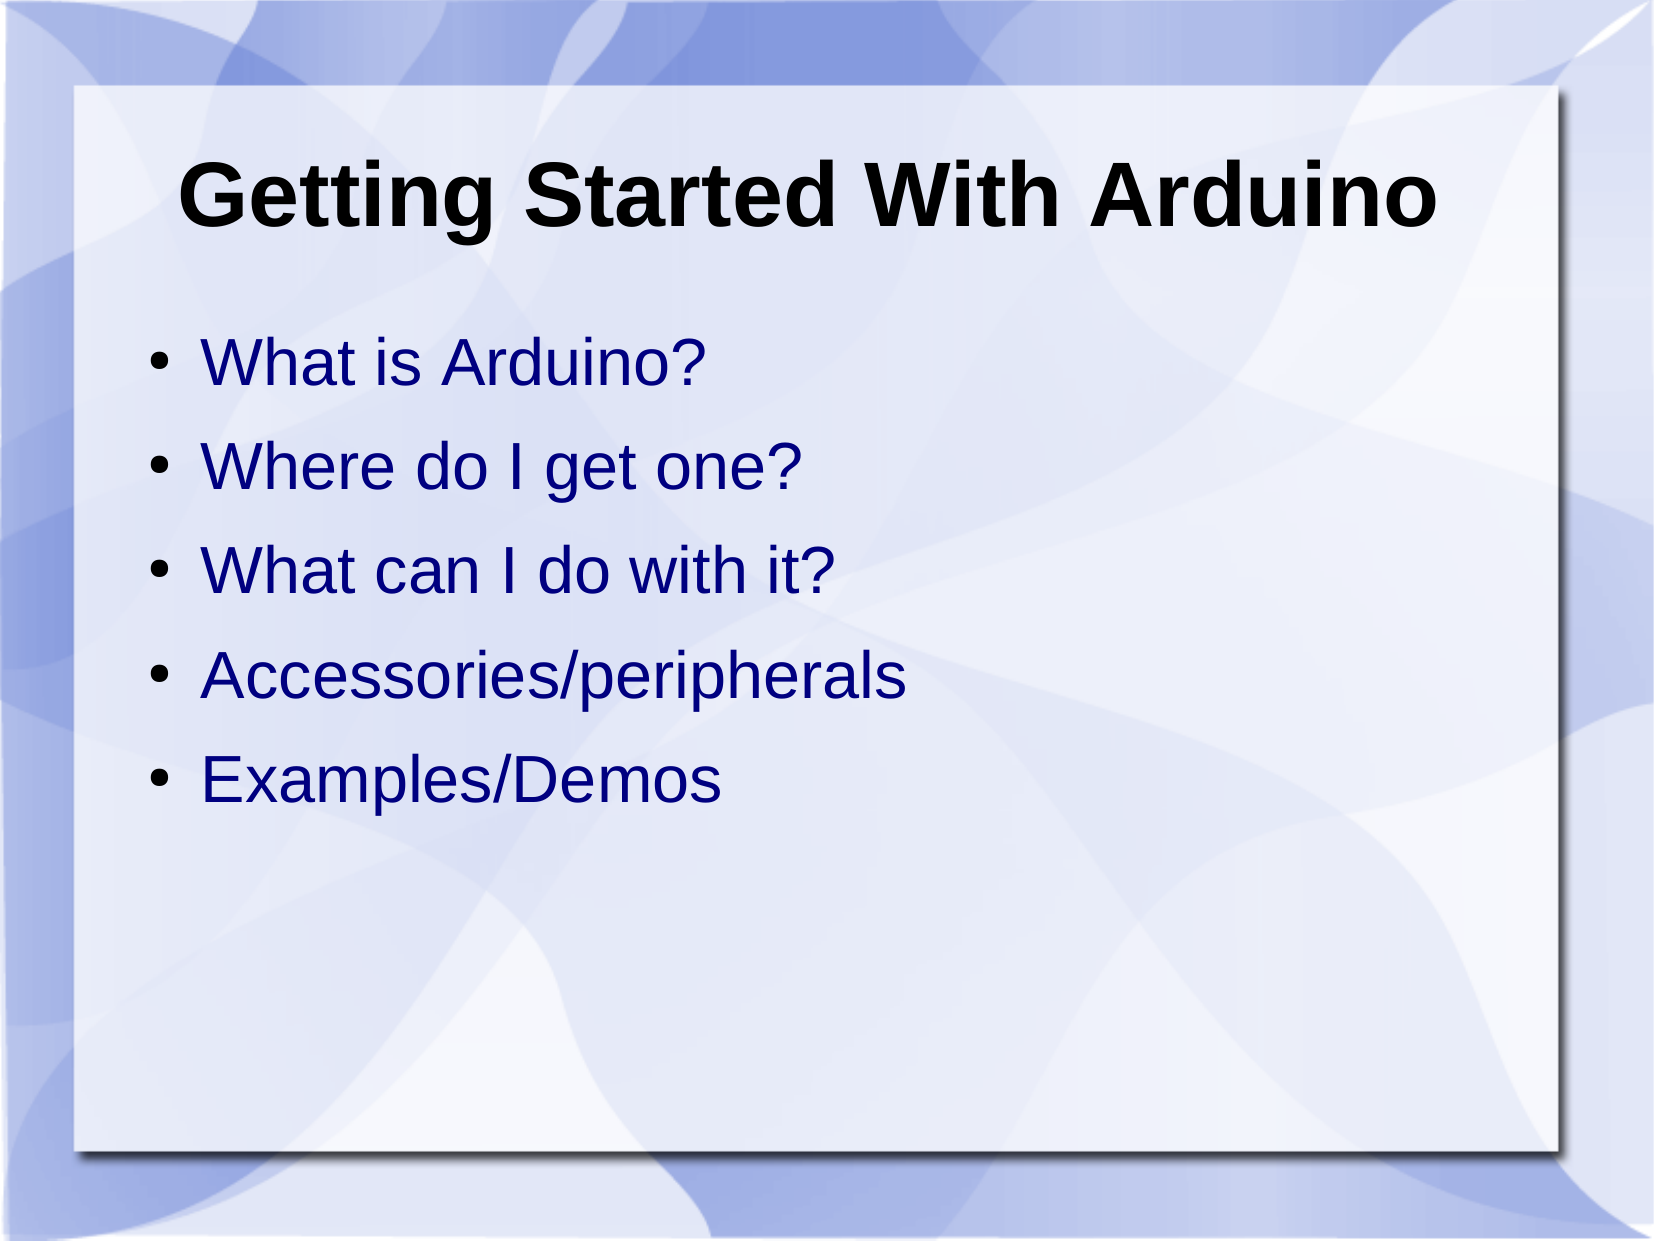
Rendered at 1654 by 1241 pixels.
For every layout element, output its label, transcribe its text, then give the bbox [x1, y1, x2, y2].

picture [0, 0, 1654, 1241]
list What is Arduino? Where do I get one? What can I do with it? Accessories/peripherals Examples/Demos [129, 324, 1489, 960]
title Getting Started With Arduino [82, 98, 1536, 291]
